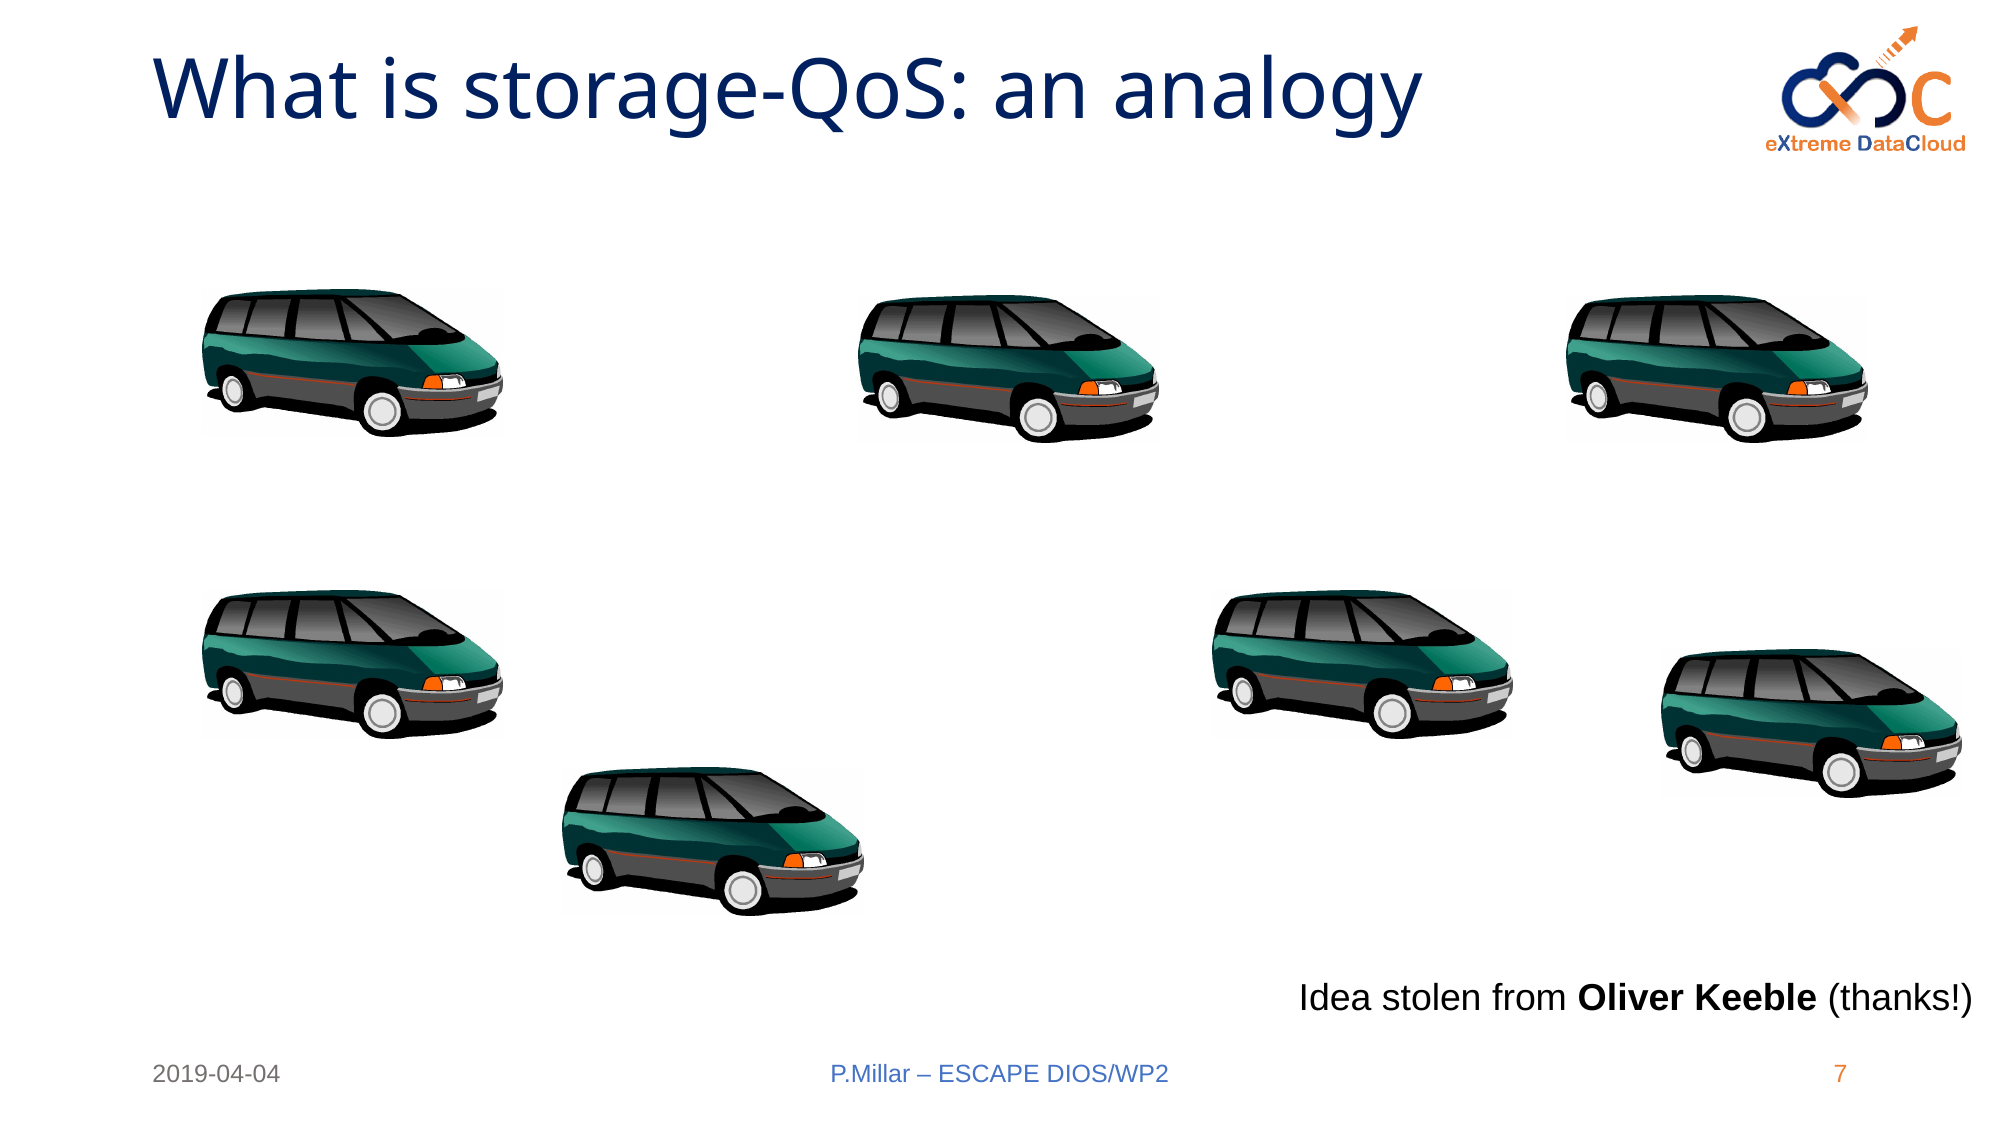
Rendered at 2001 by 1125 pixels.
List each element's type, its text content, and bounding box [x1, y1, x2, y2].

picture [858, 295, 1159, 443]
title What is storage-QoS: an analogy [137, 18, 1777, 152]
picture [1212, 590, 1513, 739]
slide_number 2019-04-04 [137, 1042, 588, 1103]
picture [1740, 18, 1985, 170]
slide_number <number> [1412, 1042, 1863, 1103]
picture [202, 289, 503, 438]
picture [202, 590, 503, 739]
text_box Idea stolen from Oliver Keeble (thanks!) [1204, 968, 1989, 1026]
picture [562, 767, 864, 916]
picture [1566, 295, 1868, 443]
picture [1661, 649, 1962, 798]
footer P.Millar – ESCAPE DIOS/WP2 [662, 1042, 1338, 1103]
